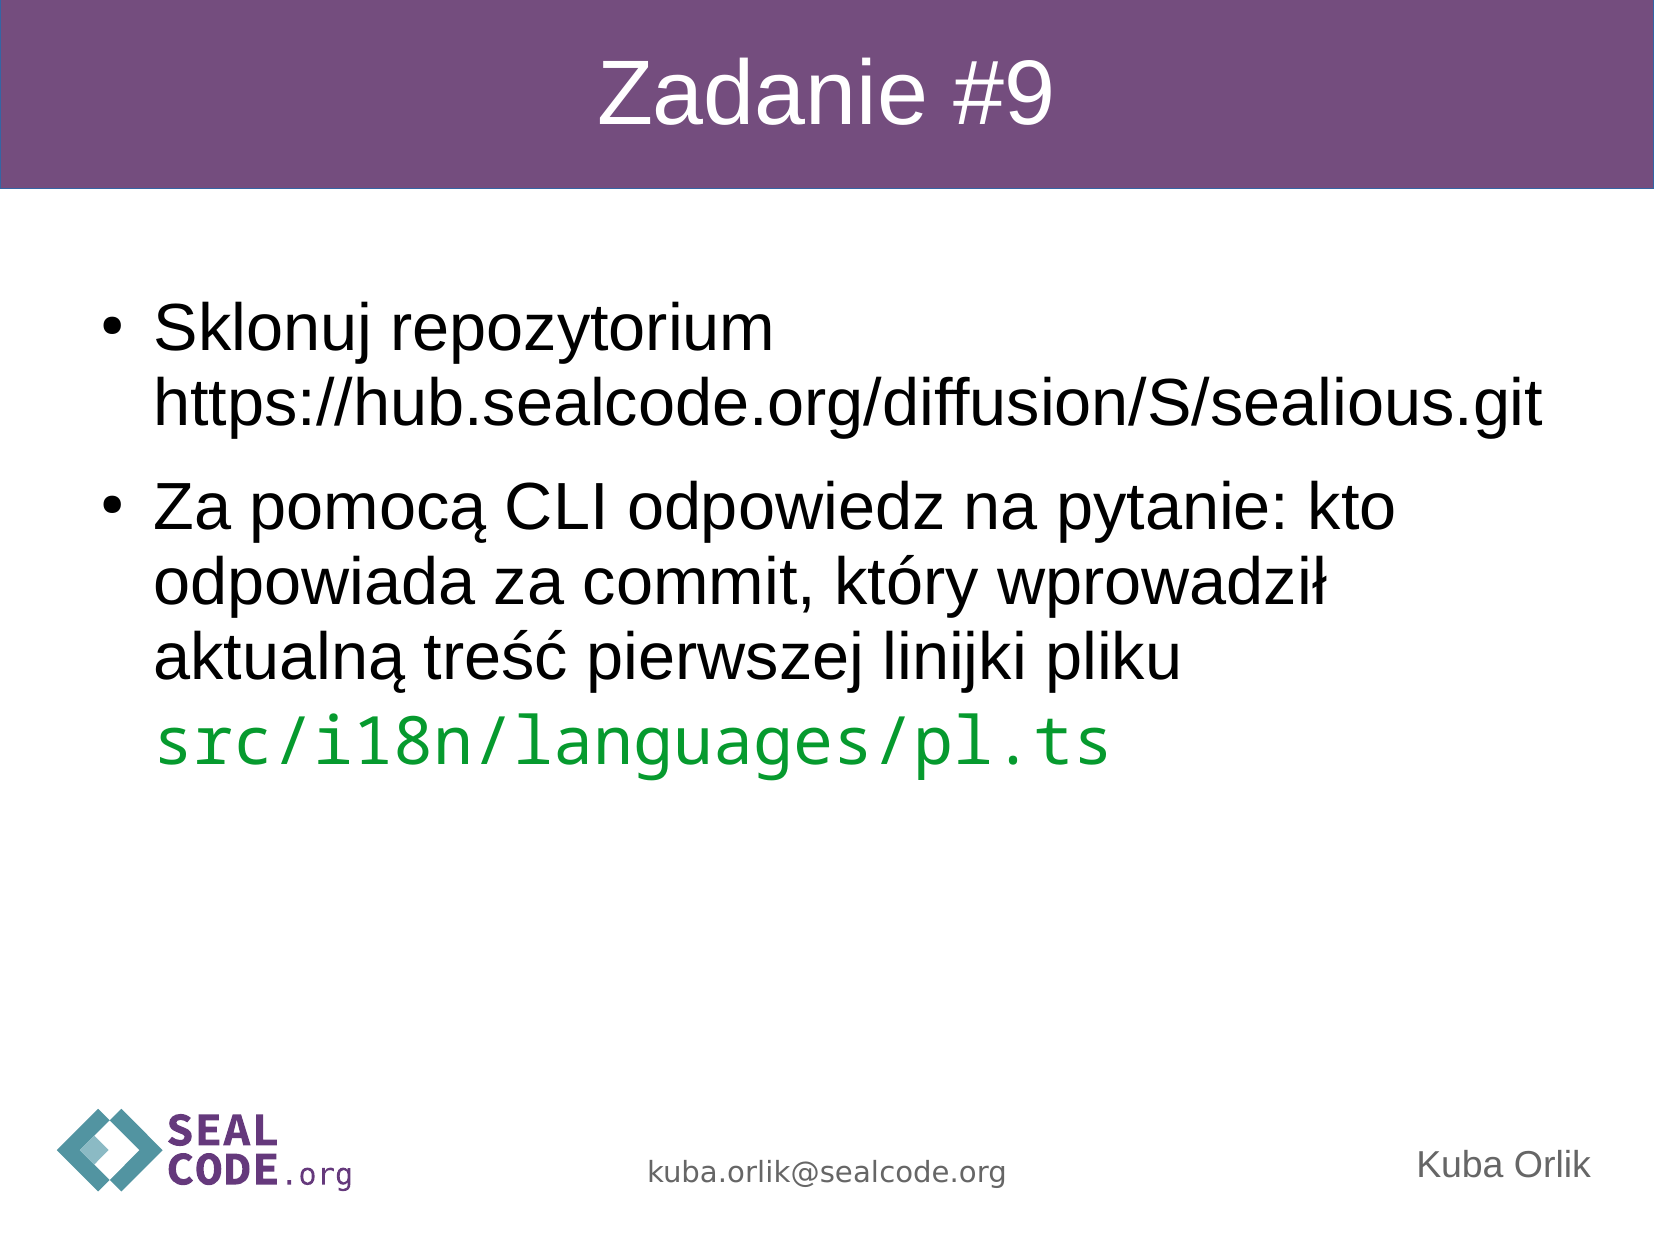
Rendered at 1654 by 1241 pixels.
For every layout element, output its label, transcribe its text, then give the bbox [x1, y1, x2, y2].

list Sklonuj repozytorium https://hub.sealcode.org/diffusion/S/sealious.git Za pomocą CLI odpowiedz na pytanie: kto odpowiada za commit, który wprowadził aktualną treść pierwszej linijki pliku src/i18n/languages/pl.ts [82, 290, 1571, 1010]
title Zadanie #9 [0, 0, 1653, 188]
